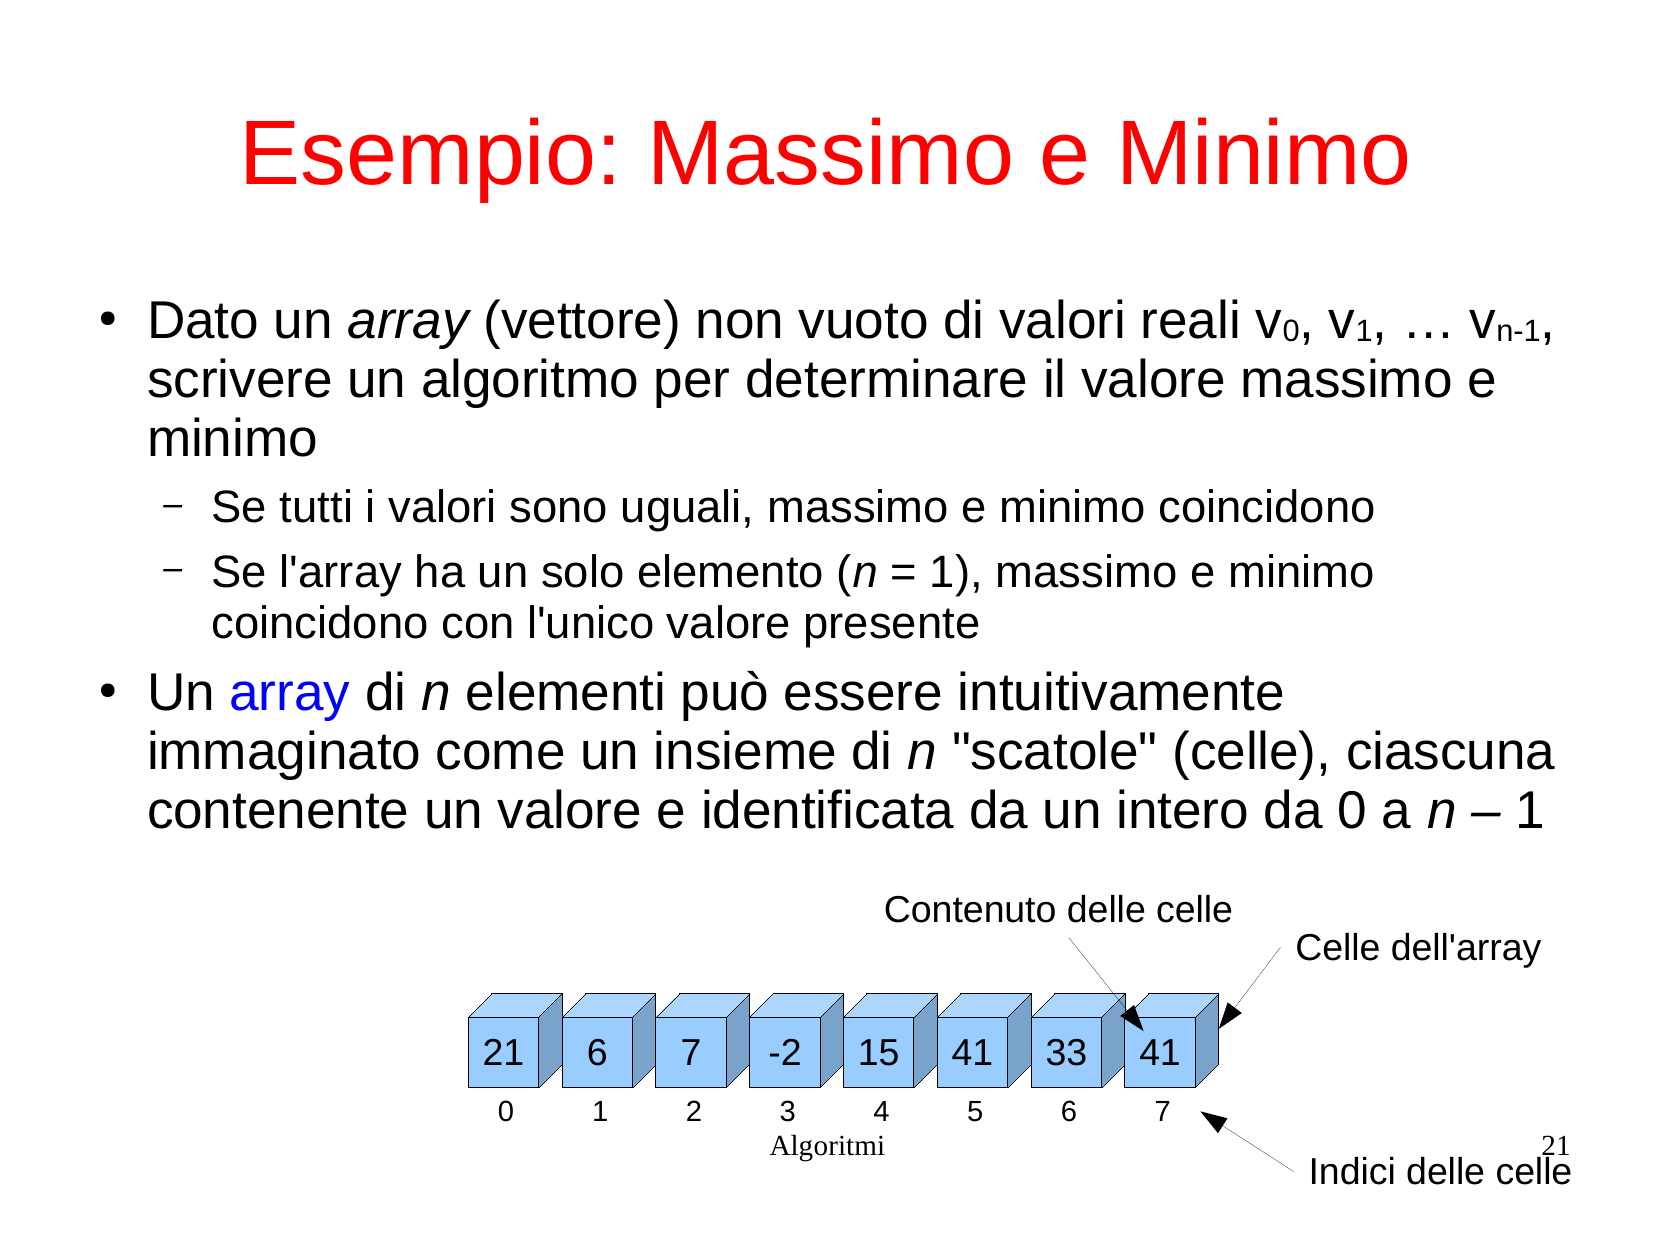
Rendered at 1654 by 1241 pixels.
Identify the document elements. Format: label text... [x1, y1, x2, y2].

text_box 6 [1031, 1087, 1107, 1136]
text_box 21 [468, 1018, 538, 1087]
text_box 41 [1124, 1018, 1195, 1088]
list Dato un array (vettore) non vuoto di valori reali v0, v1, … vn-1, scrivere un algoritmo per determinare il valore massimo e minimo Se tutti i valori sono uguali, massimo e minimo coincidono Se l'array ha un solo elemento (n = 1), massimo e minimo coincidono con l'unico valore presente Un array di n elementi può essere intuitivamente immaginato come un insieme di n "scatole" (celle), ciascuna contenente un valore e identificata da un intero da 0 a n – 1 [82, 290, 1571, 882]
text_box 3 [750, 1087, 826, 1136]
text_box Celle dell'array [1280, 918, 1557, 976]
text_box 2 [656, 1087, 732, 1136]
text_box 7 [655, 1018, 726, 1088]
text_box Contenuto delle celle [869, 880, 1248, 938]
text_box 33 [1031, 1018, 1101, 1087]
text_box 4 [843, 1087, 920, 1136]
text_box Indici delle celle [1293, 1143, 1588, 1200]
text_box 41 [937, 1018, 1007, 1087]
text_box 15 [843, 1018, 913, 1087]
text_box 1 [562, 1087, 638, 1136]
text_box 5 [937, 1087, 1013, 1136]
text_box 6 [562, 1018, 632, 1087]
text_box -2 [749, 1018, 820, 1088]
text_box 7 [1125, 1087, 1201, 1136]
text_box 0 [468, 1087, 544, 1136]
title Esempio: Massimo e Minimo [82, 49, 1571, 257]
